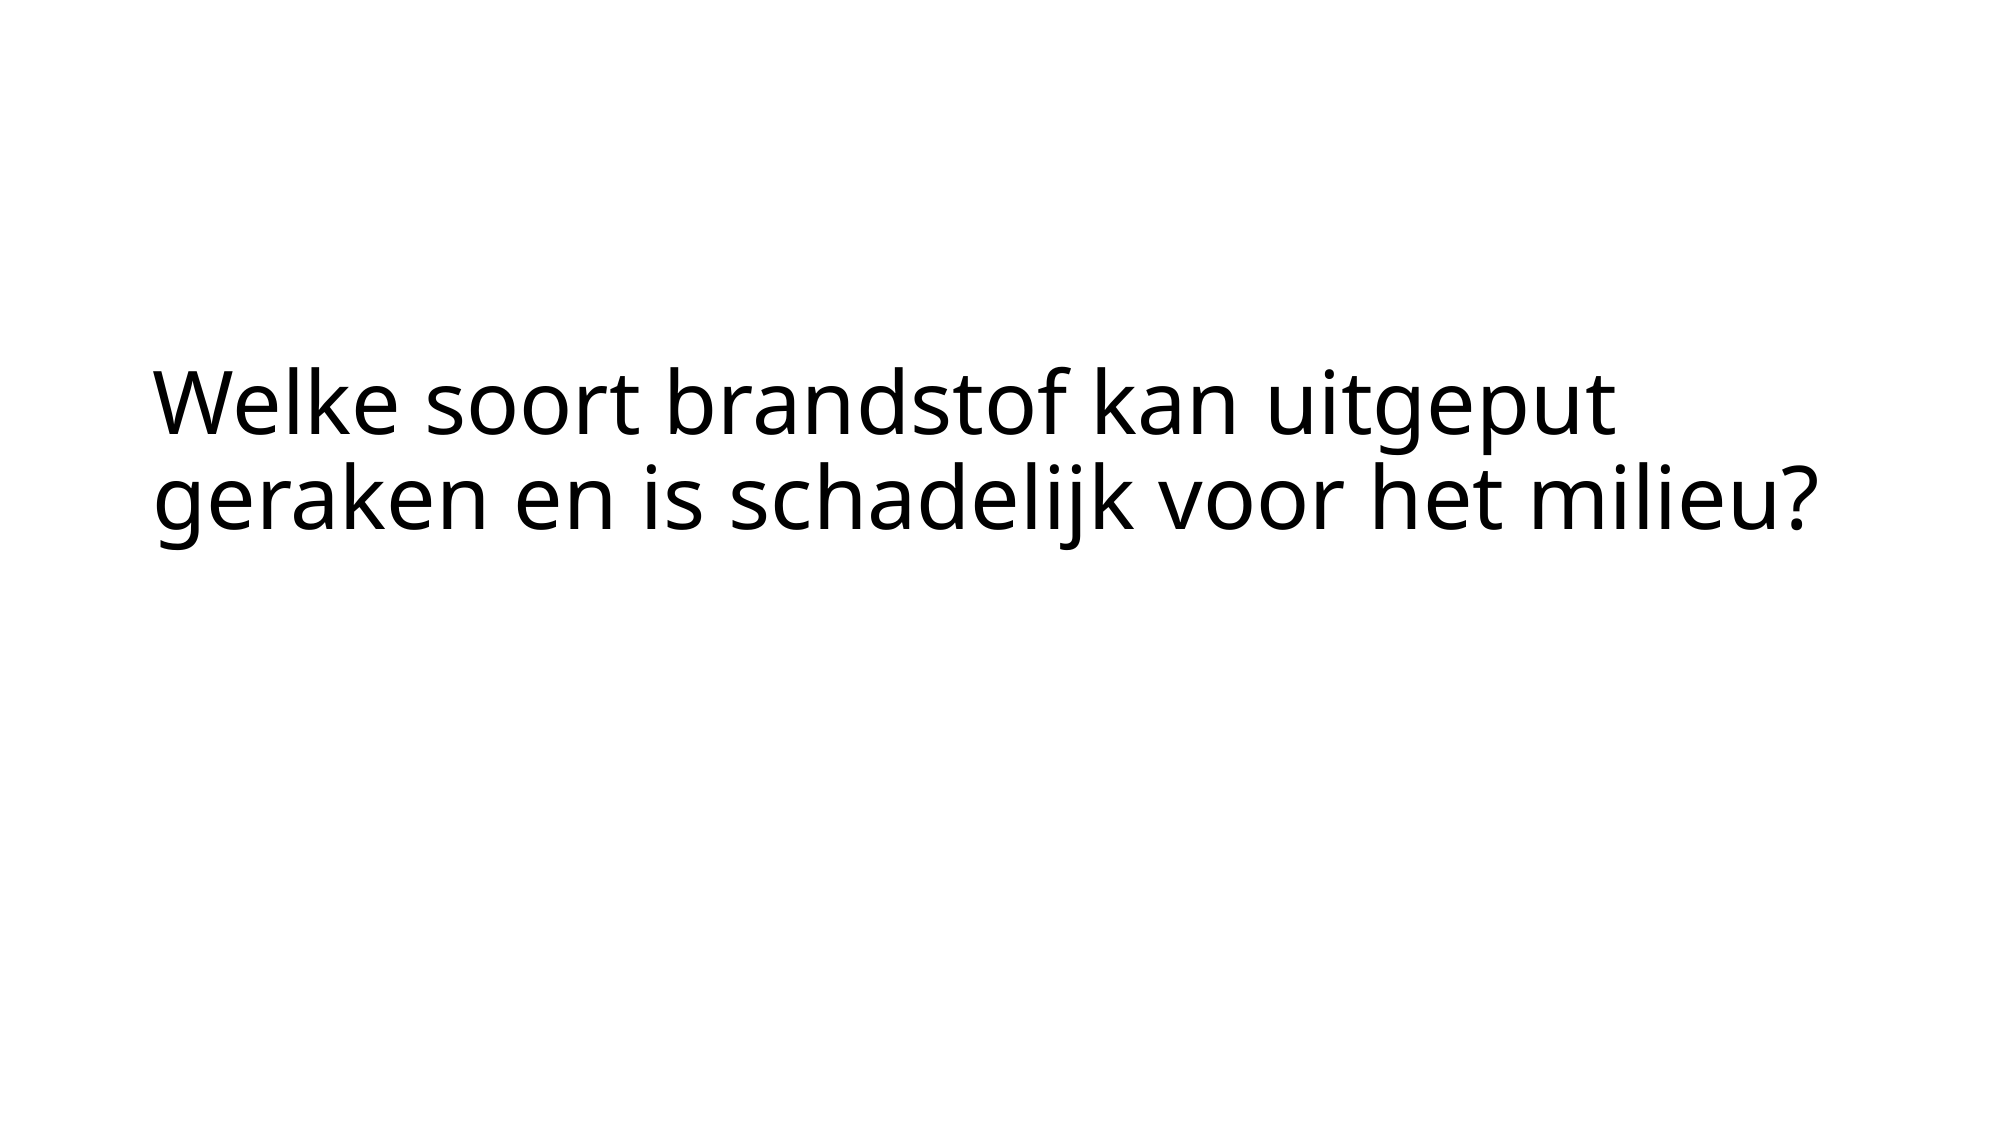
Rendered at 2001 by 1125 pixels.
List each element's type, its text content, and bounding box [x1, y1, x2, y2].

title Welke soort brandstof kan uitgeput geraken en is schadelijk voor het milieu? [137, 345, 1863, 563]
